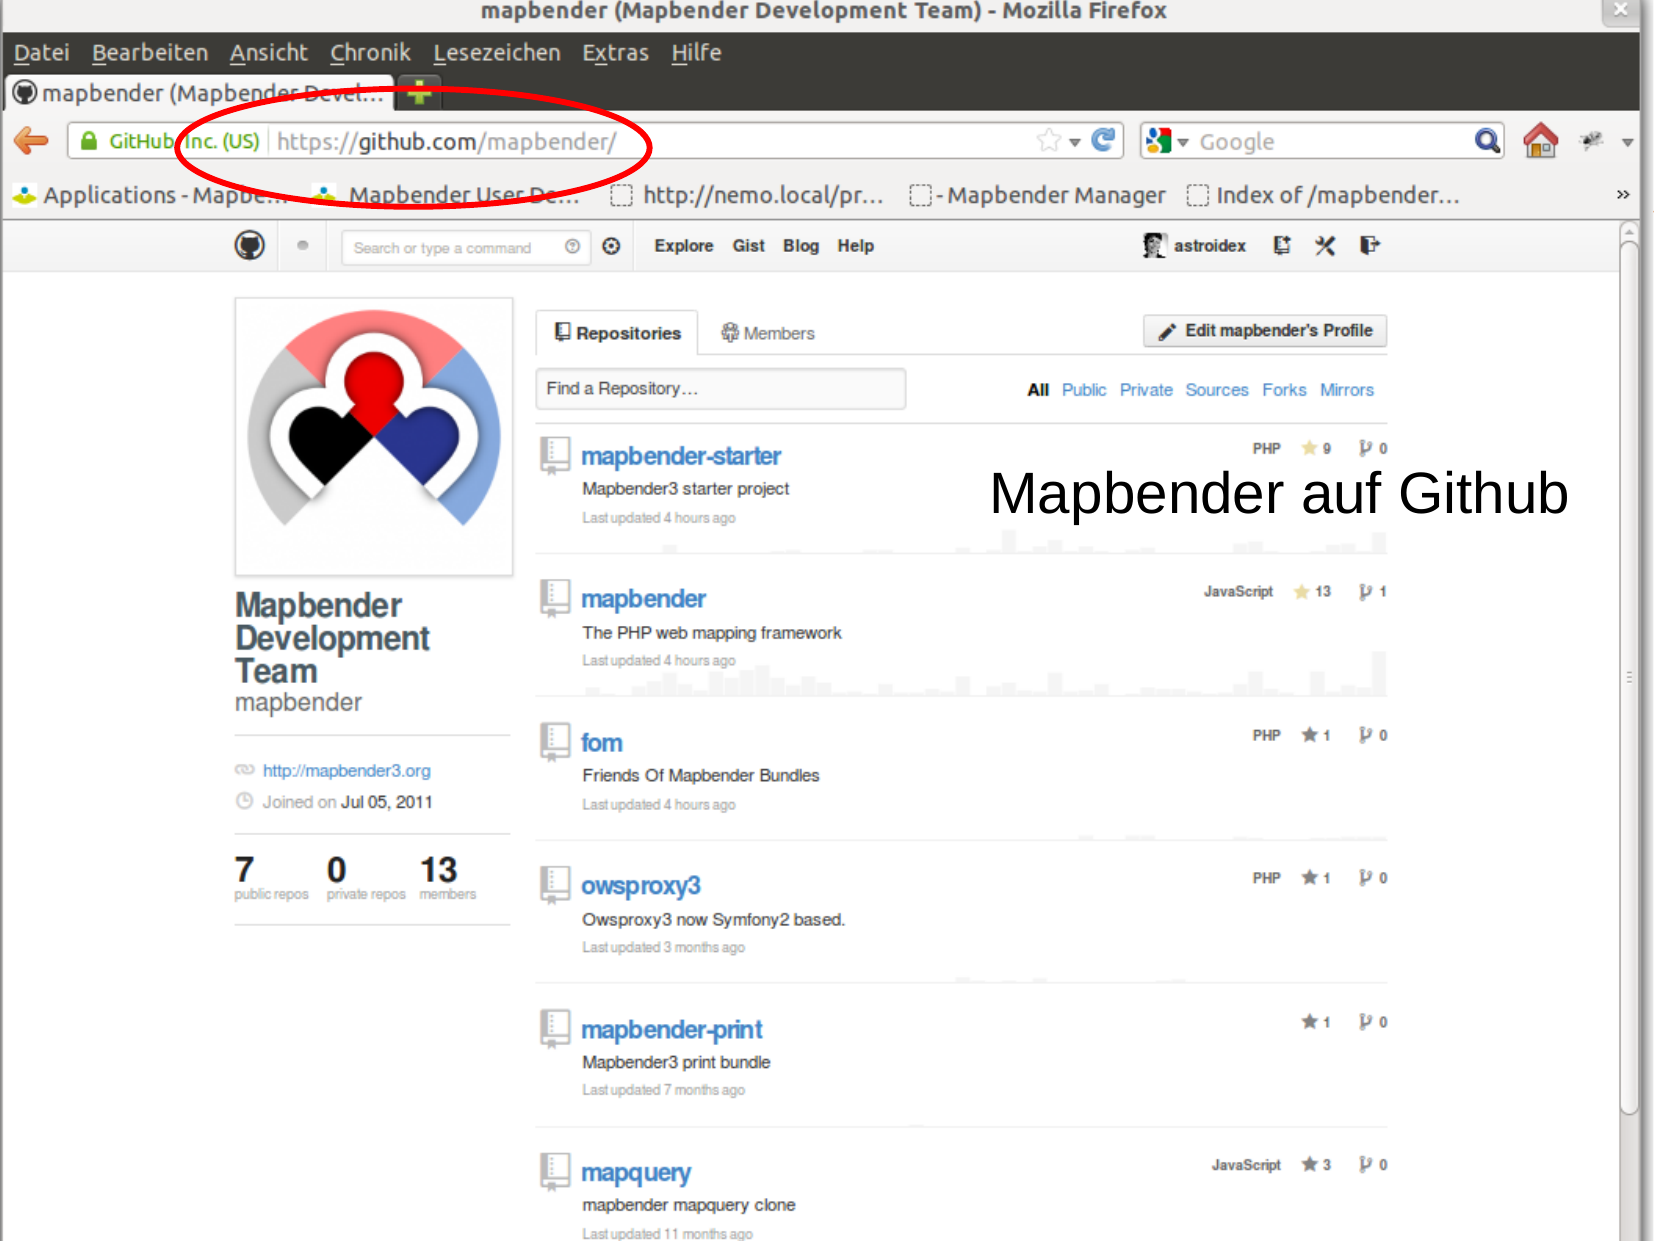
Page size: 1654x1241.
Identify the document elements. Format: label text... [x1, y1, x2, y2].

picture [0, 0, 1654, 1241]
title Mapbender auf Github [82, 419, 1571, 567]
